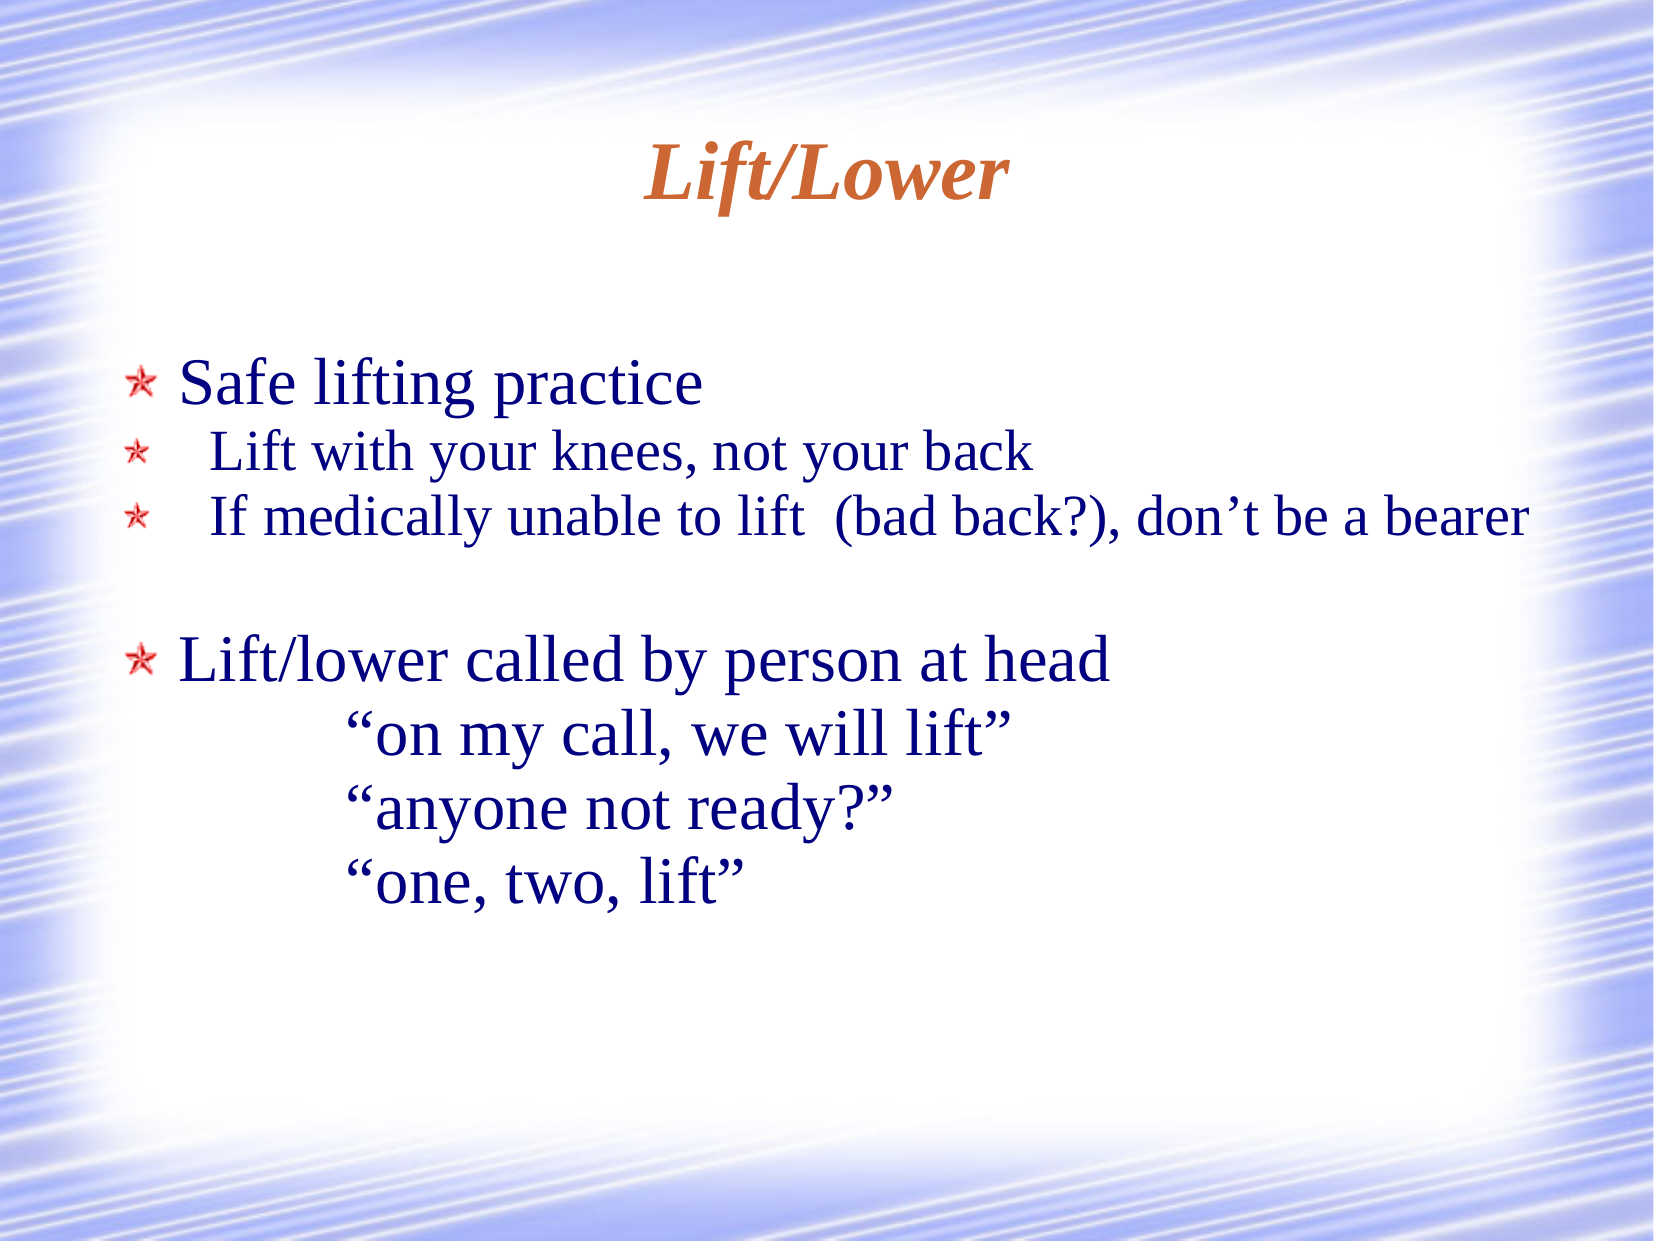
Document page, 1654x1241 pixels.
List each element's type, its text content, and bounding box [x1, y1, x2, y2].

title Lift/Lower [121, 67, 1534, 275]
picture [0, 0, 1654, 1241]
list Safe lifting practice Lift with your knees, not your back If medically unable to lift (bad back?), don’t be a bearer Lift/lower called by person at head “on my call, we will lift” “anyone not ready?” “one, two, lift” [121, 344, 1534, 1065]
